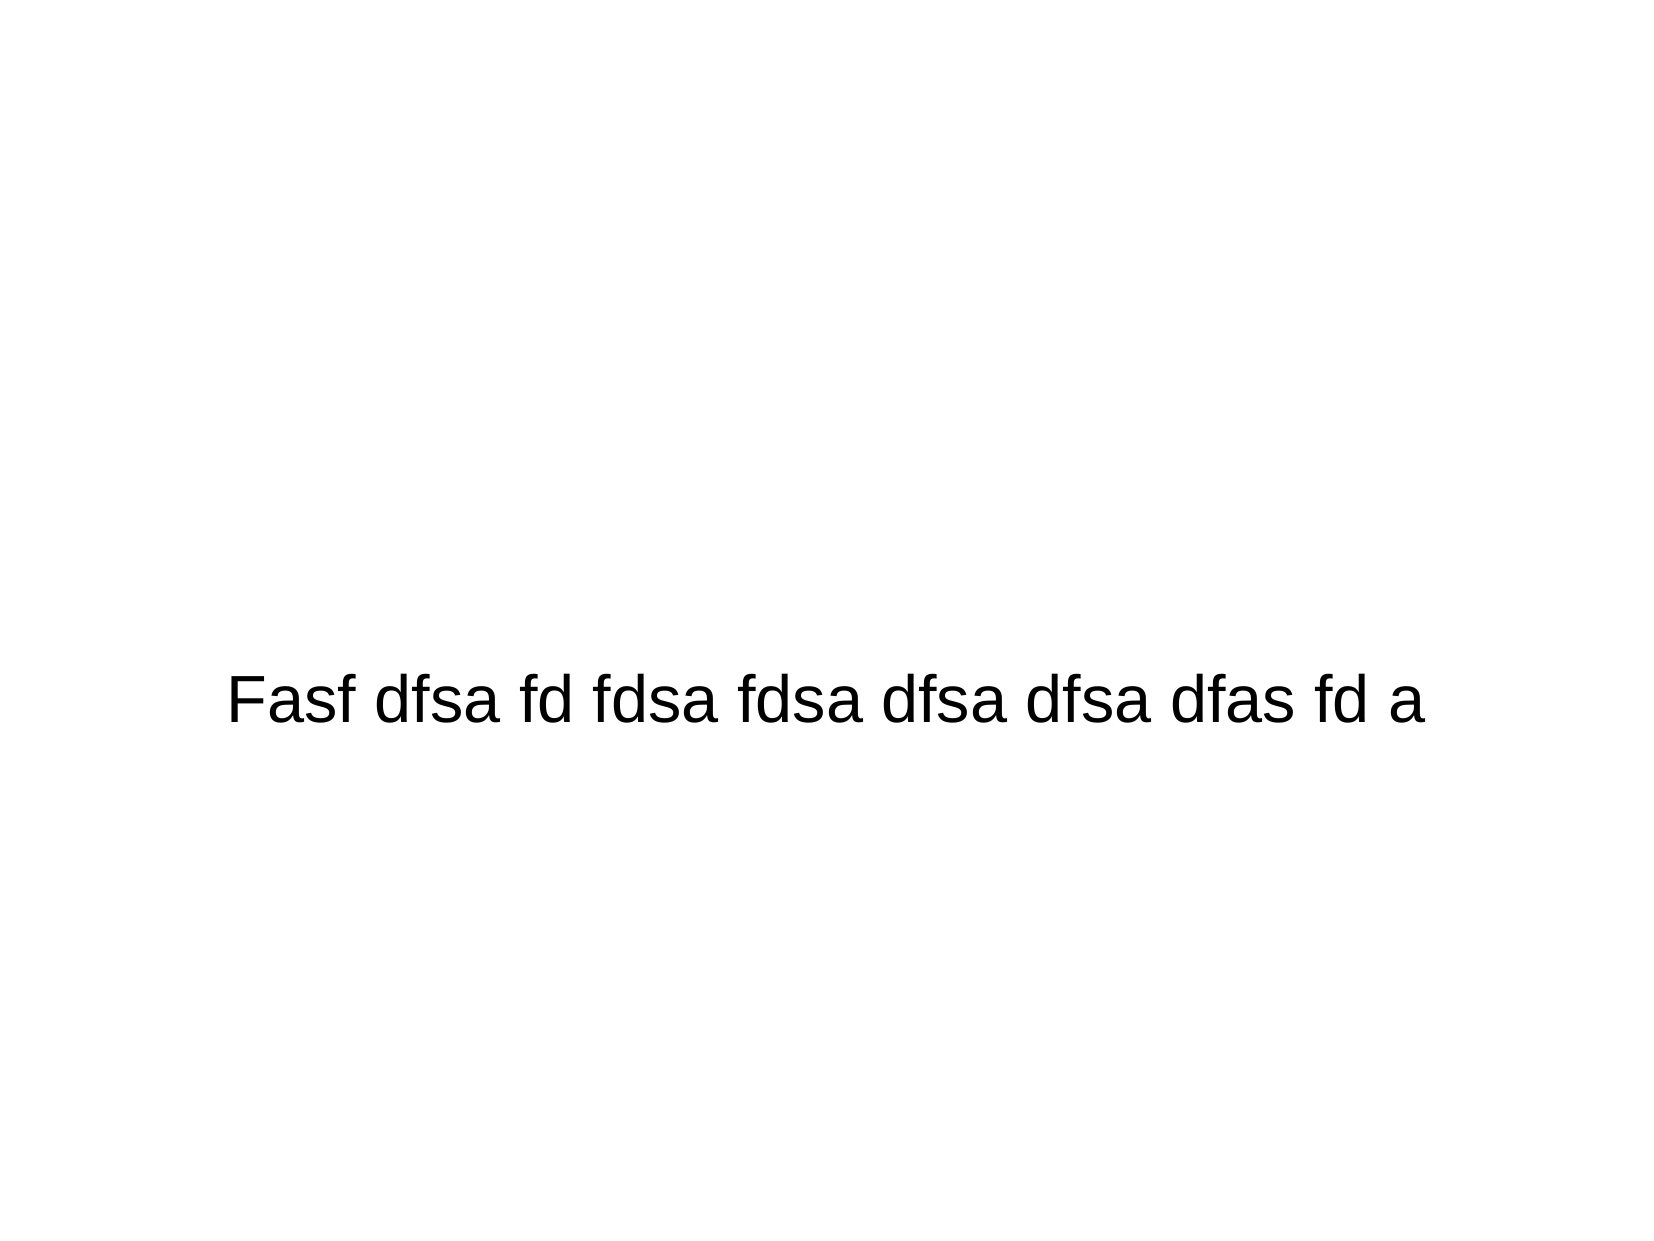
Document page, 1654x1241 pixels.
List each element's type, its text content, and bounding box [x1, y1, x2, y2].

subtitle Fasf dfsa fd fdsa fdsa dfsa dfsa dfas fd a [82, 297, 1571, 1102]
